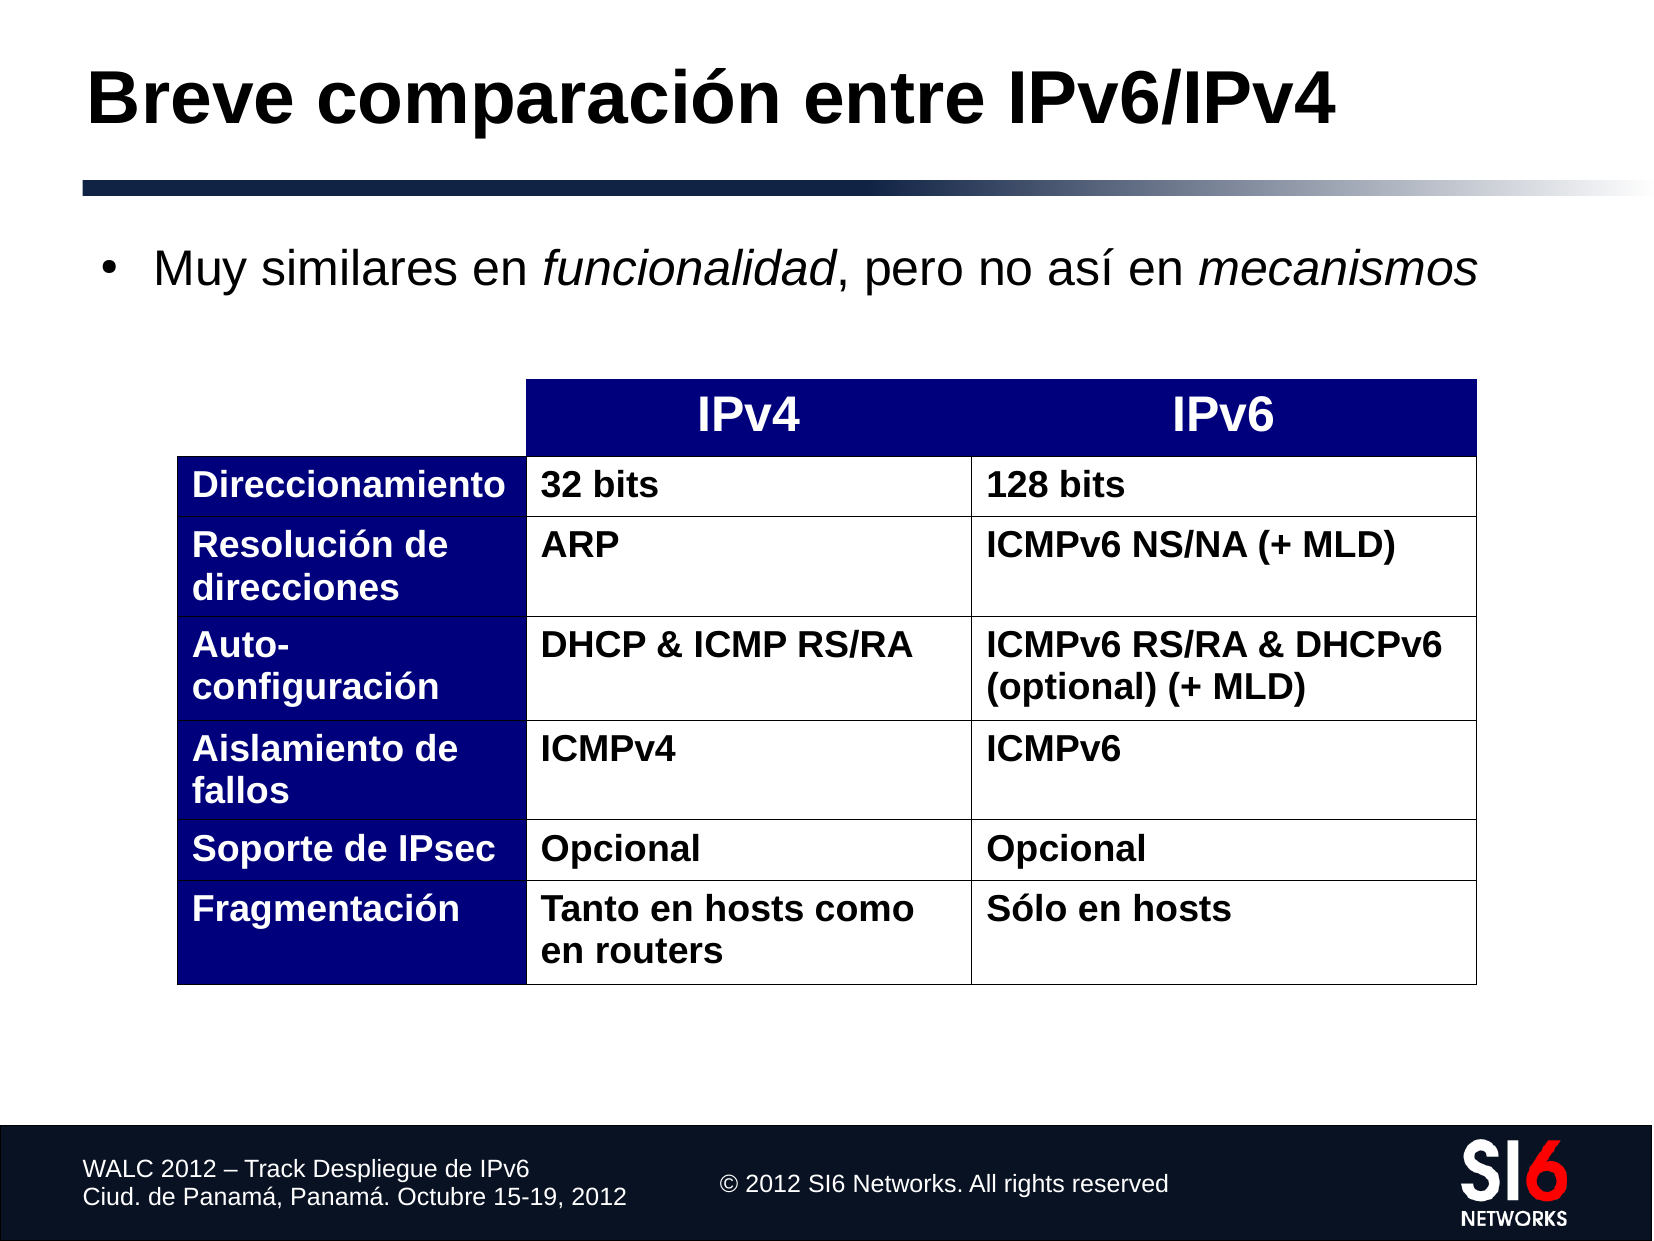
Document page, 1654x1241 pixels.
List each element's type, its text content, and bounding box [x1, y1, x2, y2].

table_header IPv6 [971, 379, 1477, 456]
picture [1461, 1139, 1567, 1226]
table_cell Soporte de IPsec [178, 820, 526, 880]
table_cell 32 bits [527, 457, 971, 516]
table_header IPv4 [526, 379, 971, 456]
table_cell ICMPv4 [527, 721, 971, 819]
list Muy similares en funcionalidad, pero no así en mecanismos [82, 240, 1571, 316]
table_cell Opcional [527, 820, 971, 880]
title Breve comparación entre IPv6/IPv4 [86, 30, 1576, 166]
table_cell ICMPv6 NS/NA (+ MLD) [972, 517, 1476, 616]
table_cell Resolución de direcciones [178, 517, 526, 616]
table_cell Tanto en hosts como en routers [527, 881, 971, 984]
table_cell ICMPv6 RS/RA & DHCPv6 (optional) (+ MLD) [972, 617, 1476, 720]
table_cell DHCP & ICMP RS/RA [527, 617, 971, 720]
table_cell Direccionamiento [178, 457, 526, 516]
table_cell Aislamiento de fallos [178, 721, 526, 819]
table_cell ICMPv6 [972, 721, 1476, 819]
table_cell Opcional [972, 820, 1476, 880]
table_cell 128 bits [972, 457, 1476, 516]
table_cell Auto-configuración [178, 617, 526, 720]
table_cell Sólo en hosts [972, 881, 1476, 984]
table_cell ARP [527, 517, 971, 616]
table_header [177, 379, 526, 456]
table_cell Fragmentación [178, 881, 526, 984]
